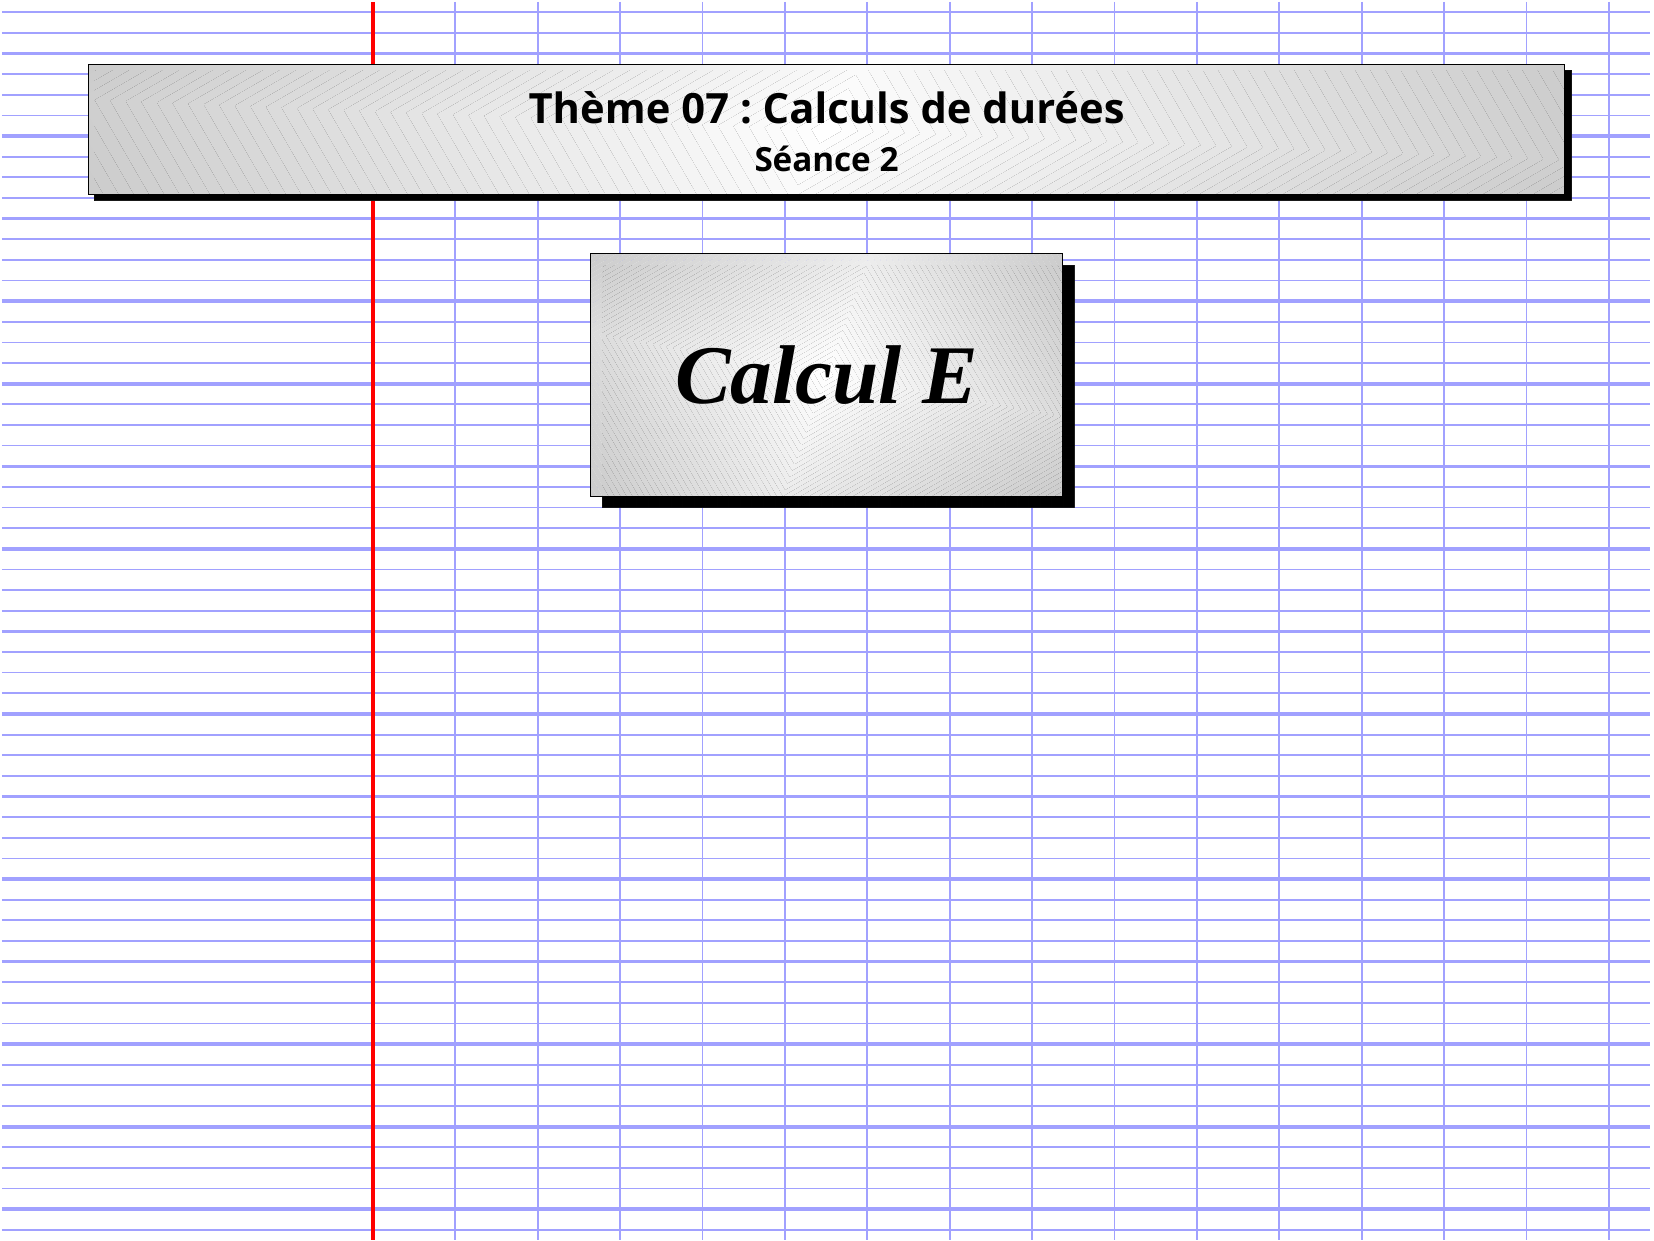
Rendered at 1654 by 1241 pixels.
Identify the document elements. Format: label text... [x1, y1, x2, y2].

text_box Calcul E [590, 253, 1063, 497]
text_box Thème 07 : Calculs de durées Séance 2 [88, 64, 1565, 195]
picture [0, 0, 1654, 1241]
